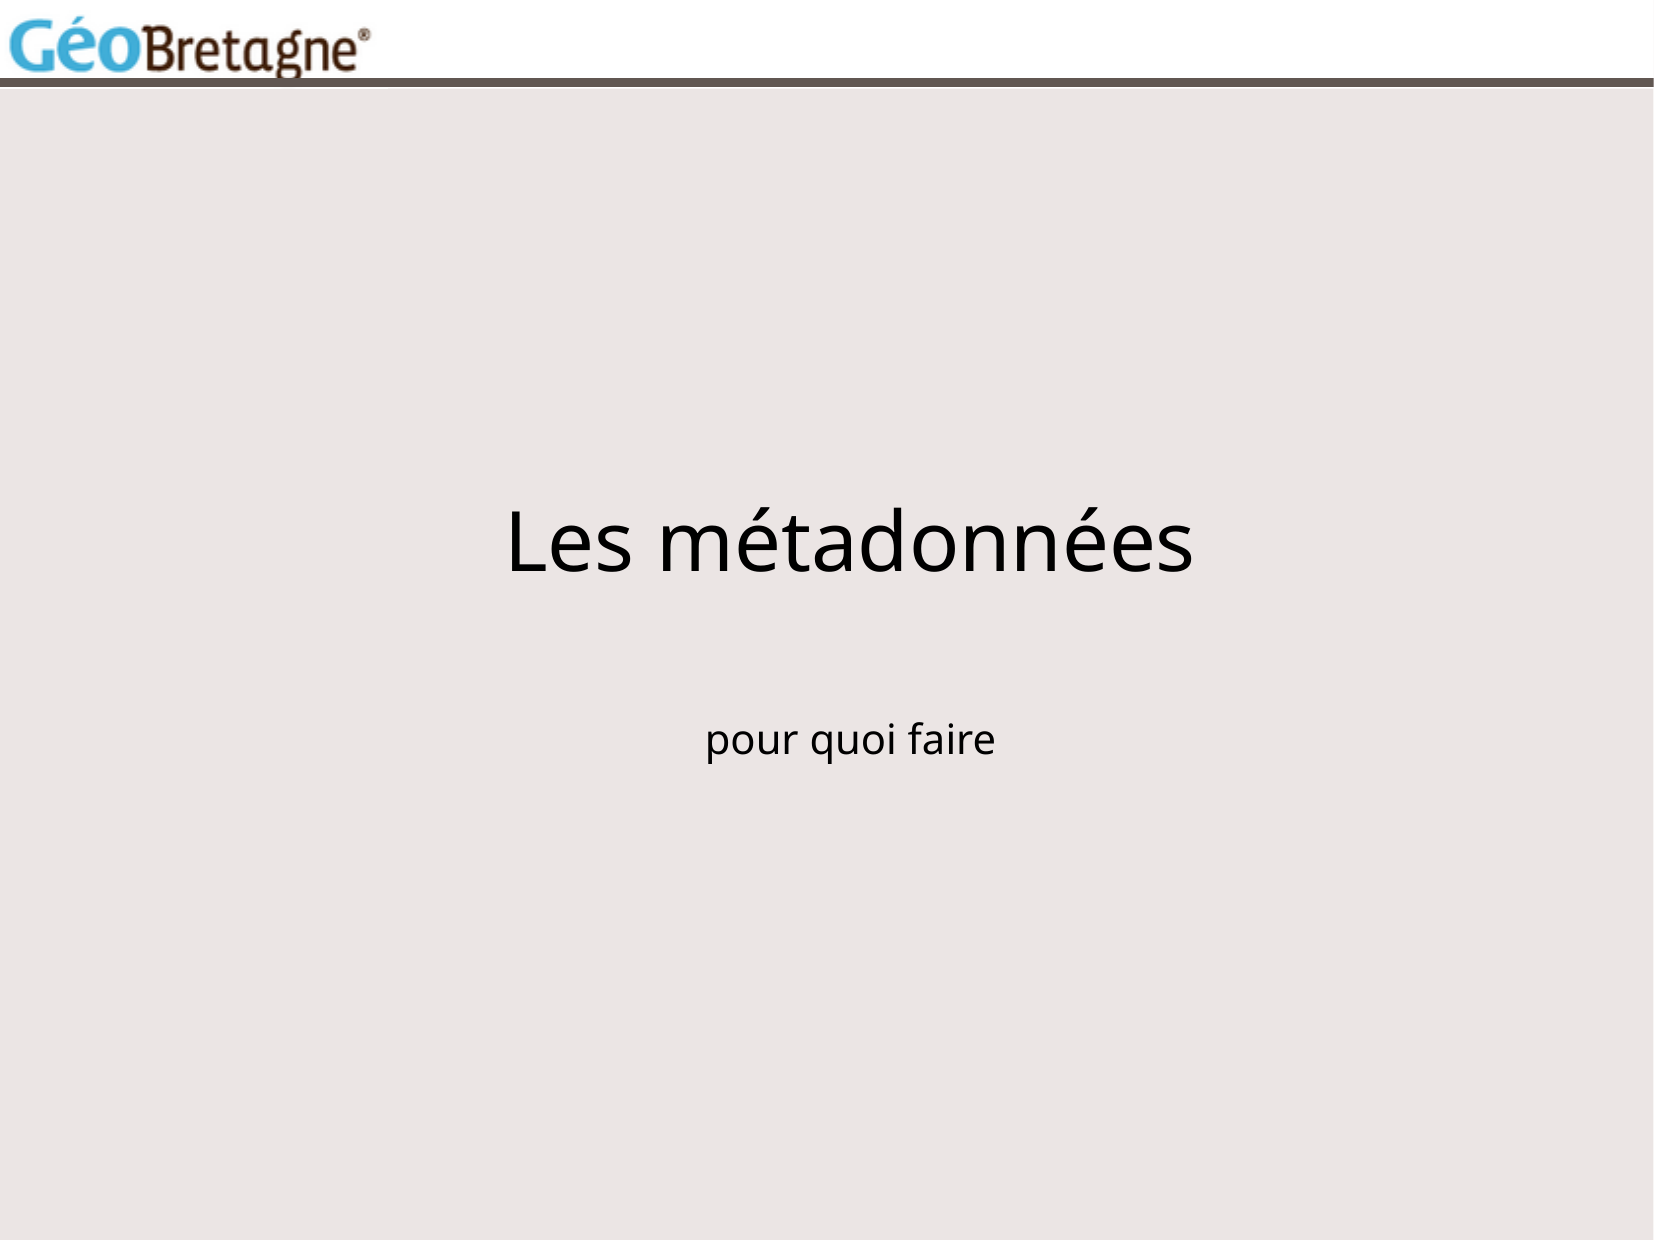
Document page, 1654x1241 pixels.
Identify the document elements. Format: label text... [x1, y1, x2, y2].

picture [0, 0, 388, 78]
title Les métadonnées pour quoi faire [106, 503, 1595, 746]
